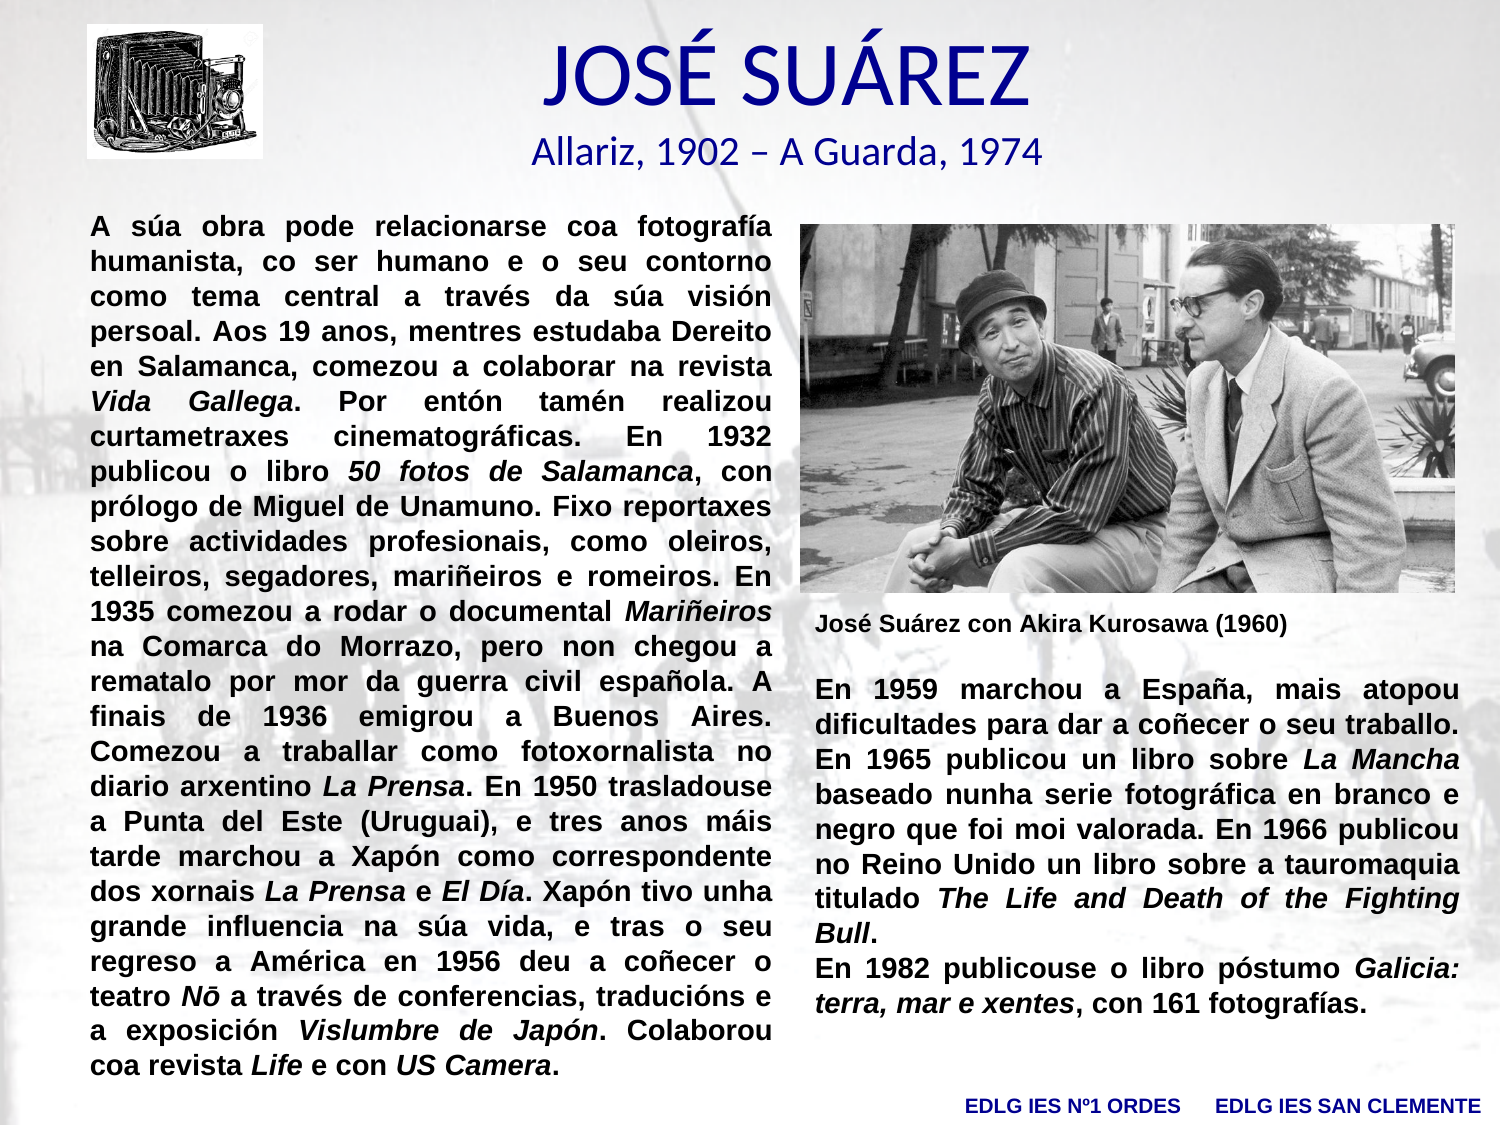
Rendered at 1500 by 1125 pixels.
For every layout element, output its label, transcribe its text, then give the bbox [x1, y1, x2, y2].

text_box A súa obra pode relacionarse coa fotografía humanista, co ser humano e o seu contorno como tema central a través da súa visión persoal. Aos 19 anos, mentres estudaba Dereito en Salamanca, comezou a colaborar na revista Vida Gallega. Por entón tamén realizou curtametraxes cinematográficas. En 1932 publicou o libro 50 fotos de Salamanca, con prólogo de Miguel de Unamuno. Fixo reportaxes sobre actividades profesionais, como oleiros, telleiros, segadores, mariñeiros e romeiros. En 1935 comezou a rodar o documental Mariñeiros na Comarca do Morrazo, pero non chegou a rematalo por mor da guerra civil española. A finais de 1936 emigrou a Buenos Aires. Comezou a traballar como fotoxornalista no diario arxentino La Prensa. En 1950 trasladouse a Punta del Este (Uruguai), e tres anos máis tarde marchou a Xapón como correspondente dos xornais La Prensa e El Día. Xapón tivo unha grande influencia na súa vida, e tras o seu regreso a América en 1956 deu a coñecer o teatro Nō a través de conferencias, traducións e a exposición Vislumbre de Japón. Colaborou coa revista Life e con US Camera. [74, 199, 788, 1125]
text_box En 1959 marchou a España, mais atopou dificultades para dar a coñecer o seu traballo. En 1965 publicou un libro sobre La Mancha baseado nunha serie fotográfica en branco e negro que foi moi valorada. En 1966 publicou no Reino Unido un libro sobre a tauromaquia titulado The Life and Death of the Fighting Bull. En 1982 publicouse o libro póstumo Galicia: terra, mar e xentes, con 161 fotografías. [800, 662, 1476, 1028]
title JOSÉ SUÁREZ Allariz, 1902 – A Guarda, 1974 [75, 0, 1500, 188]
text_box José Suárez con Akira Kurosawa (1960) [800, 600, 1463, 646]
picture [87, 24, 263, 159]
text_box EDLG IES Nº1 ORDES EDLG IES SAN CLEMENTE [949, 1084, 1500, 1125]
picture [0, 0, 1500, 1125]
